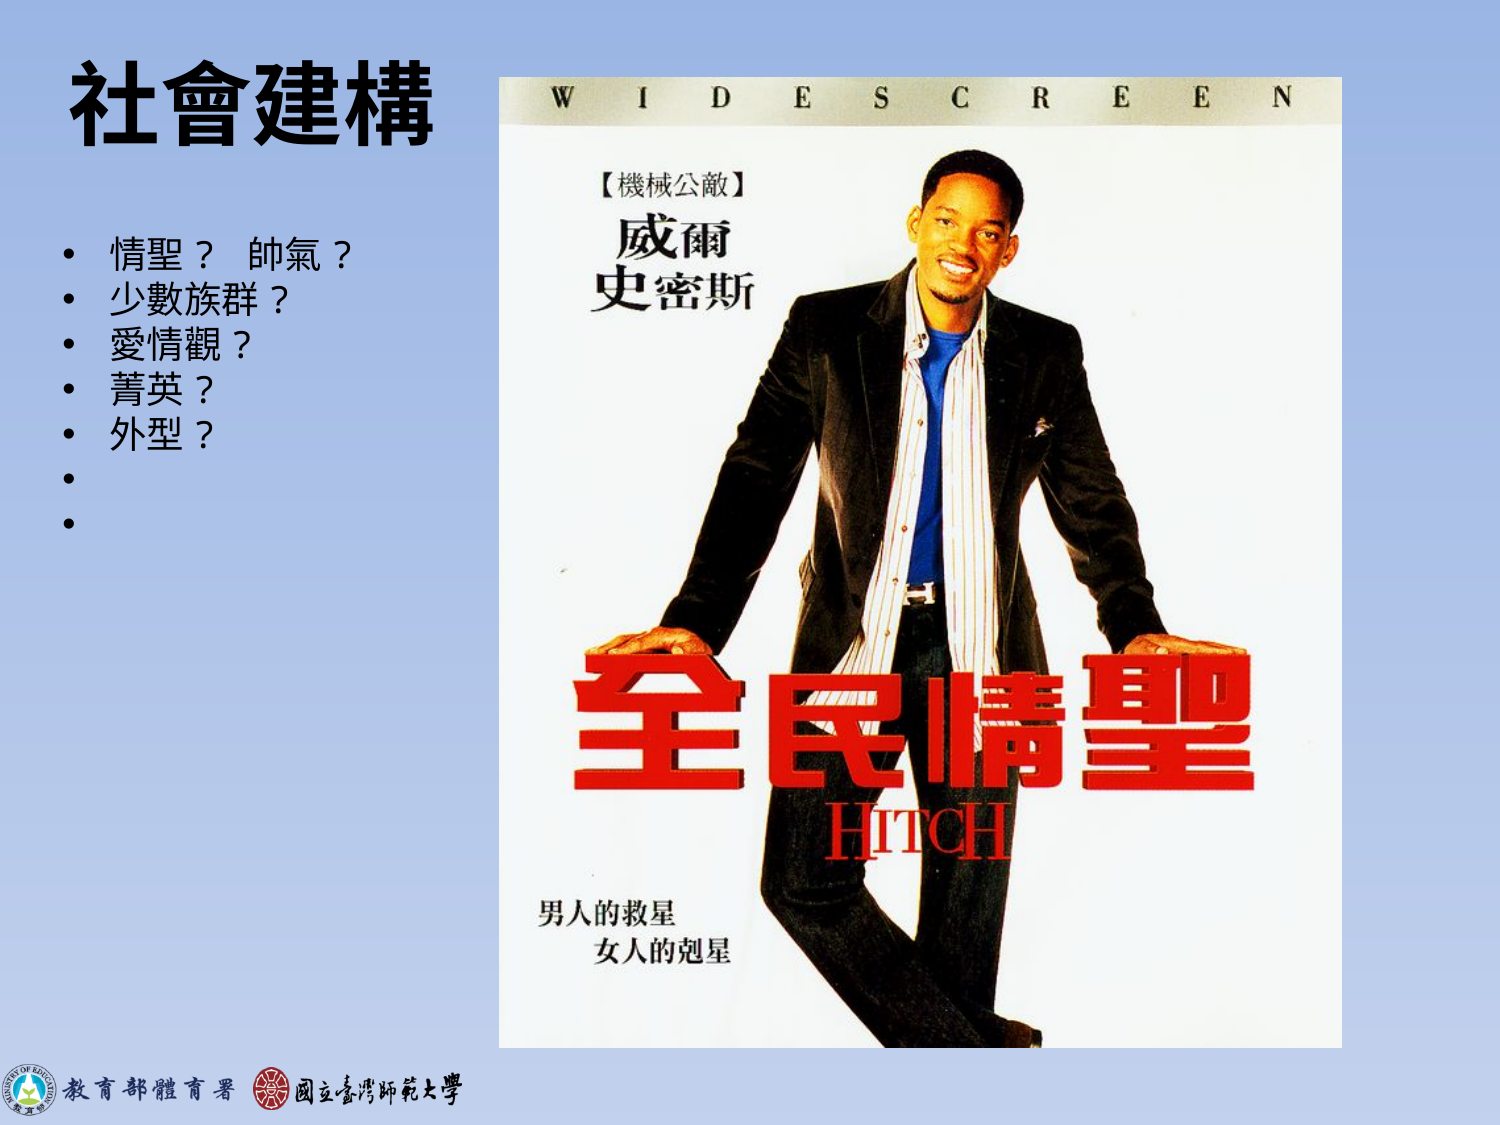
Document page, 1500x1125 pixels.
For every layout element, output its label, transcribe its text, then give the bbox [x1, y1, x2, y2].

picture [499, 77, 1342, 1048]
title 社會建構 [0, 8, 548, 196]
text_box 情聖? 帥氣? 少數族群? 愛情觀? 菁英? 外型? [47, 223, 334, 557]
